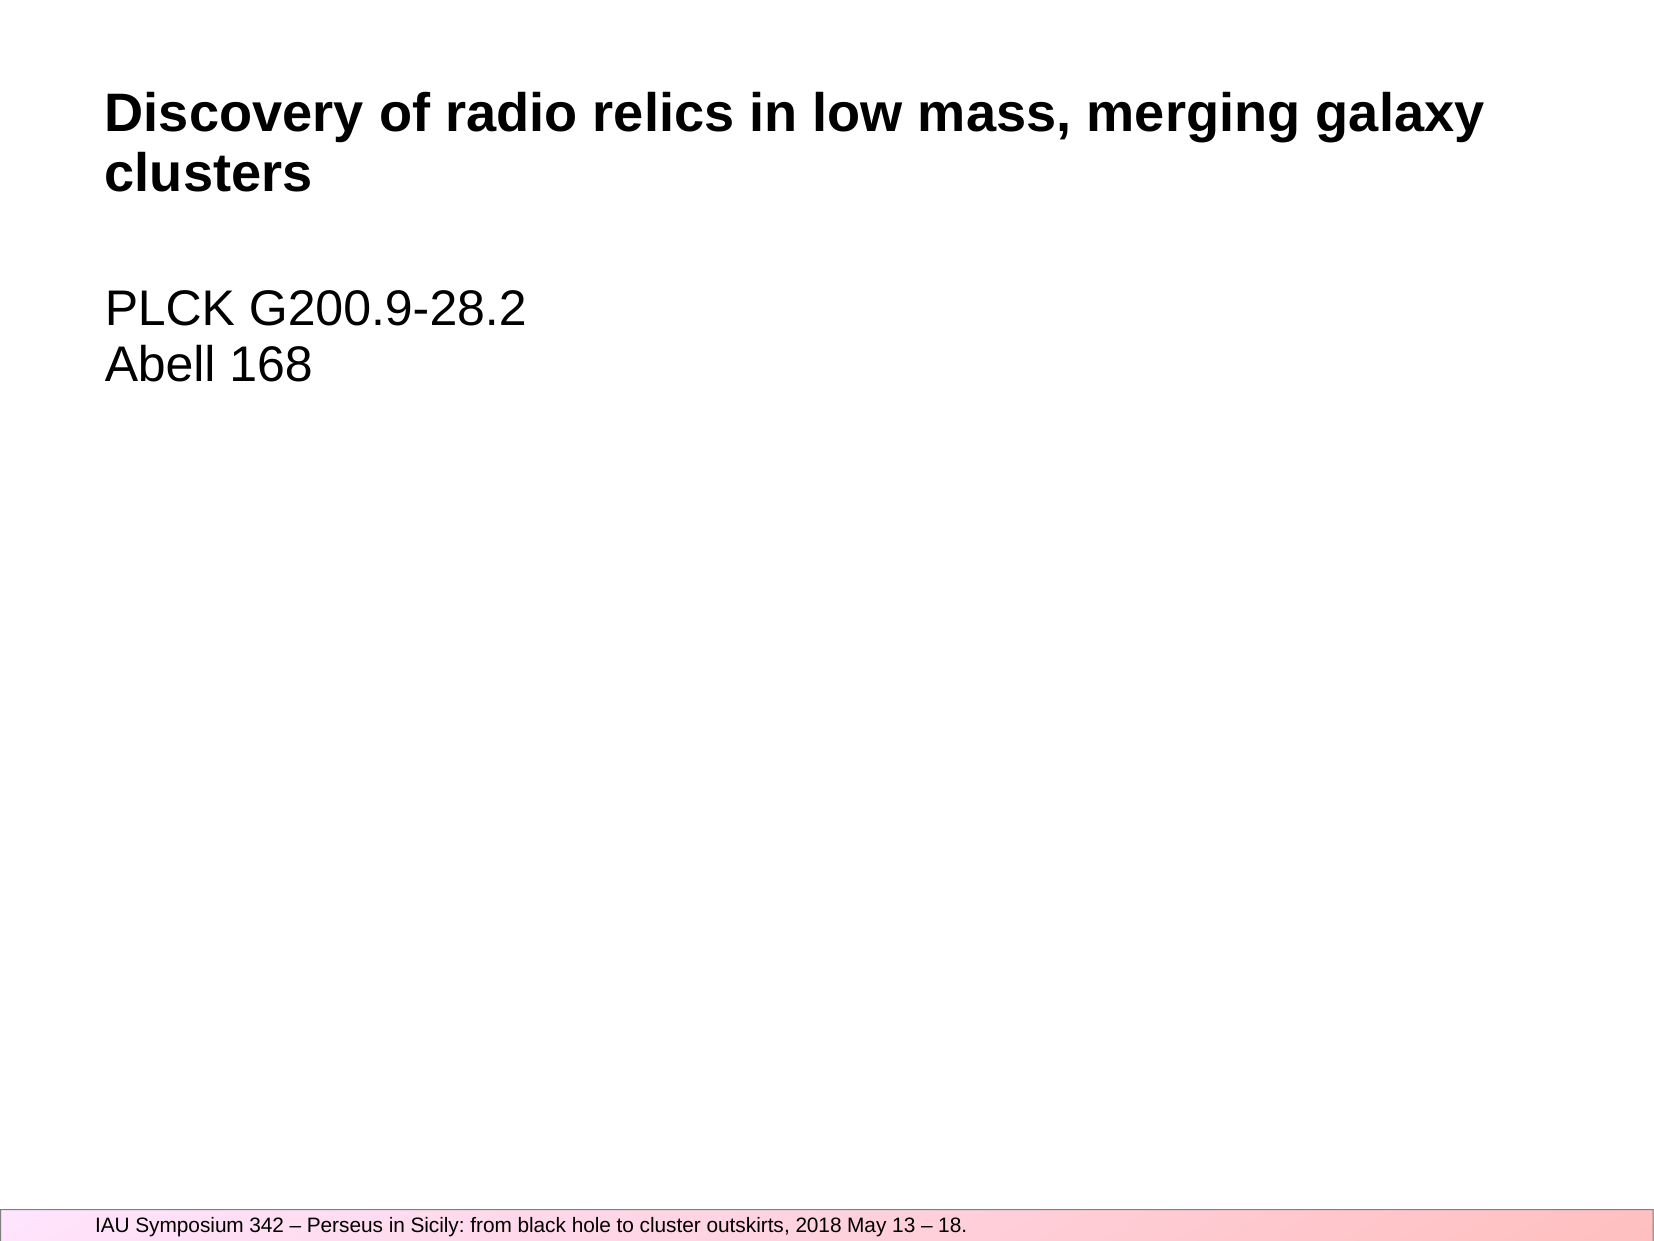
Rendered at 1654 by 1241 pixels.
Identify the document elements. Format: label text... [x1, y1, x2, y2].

text_box PLCK G200.9-28.2 Abell 168 [90, 273, 616, 400]
text_box Discovery of radio relics in low mass, merging galaxy clusters [90, 75, 1606, 211]
